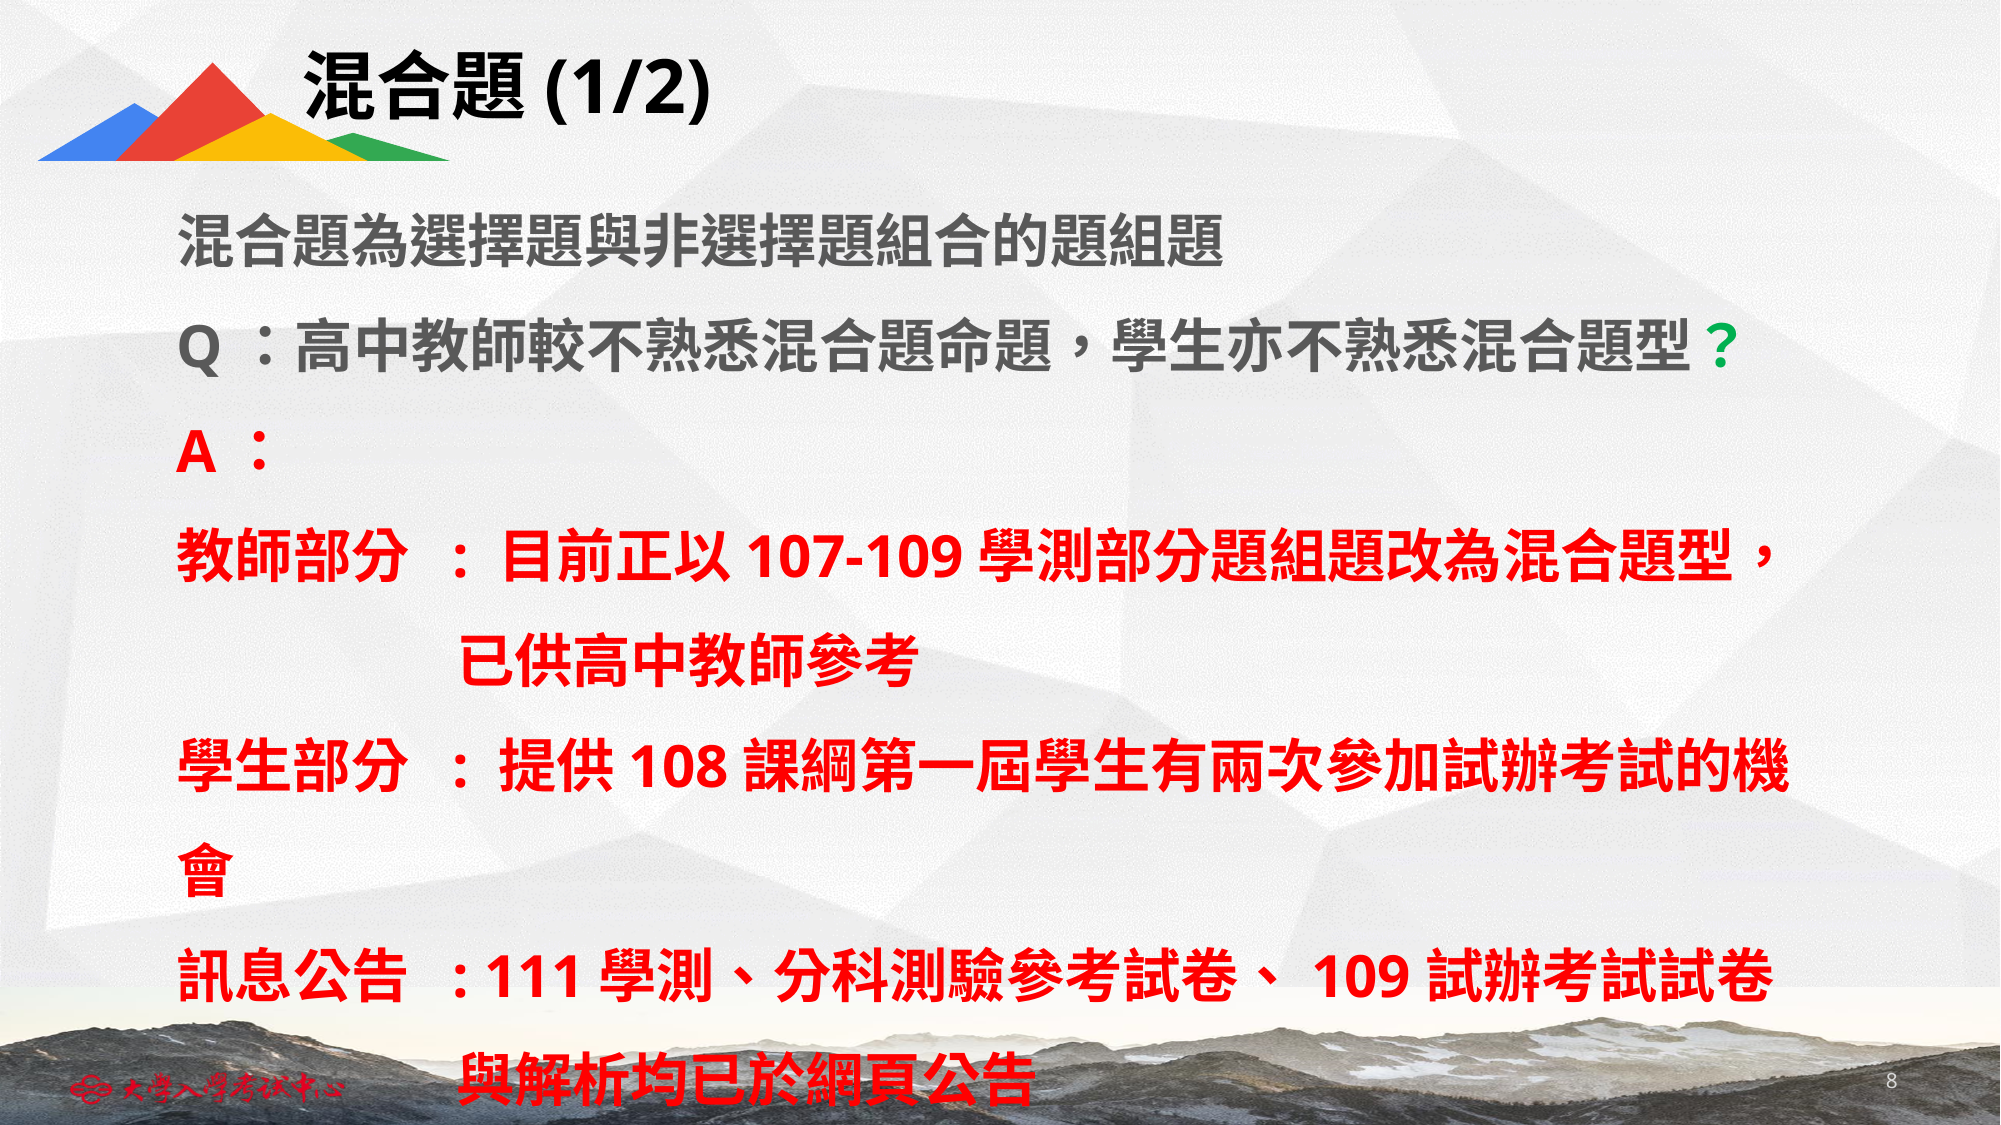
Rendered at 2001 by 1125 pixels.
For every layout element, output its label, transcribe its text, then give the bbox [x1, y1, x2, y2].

text_box 混合題(1/2) [286, 30, 728, 136]
text_box [37, 62, 451, 161]
text_box 混合題為選擇題與非選擇題組合的題組題 Q：高中教師較不熟悉混合題命題，學生亦不熟悉混合題型？ A： 教師部分 : 目前正以107-109學測部分題組題改為混合題型，已供高中教師參考 學生部分 : 提供108課綱第一屆學生有兩次參加試辦考試的機會 訊息公告 : 111學測、分科測驗參考試卷、109試辦考試試卷與解析均已於網頁公告 [161, 161, 1838, 1122]
picture [0, 0, 2001, 1125]
text_box 8 [1849, 1049, 1913, 1110]
